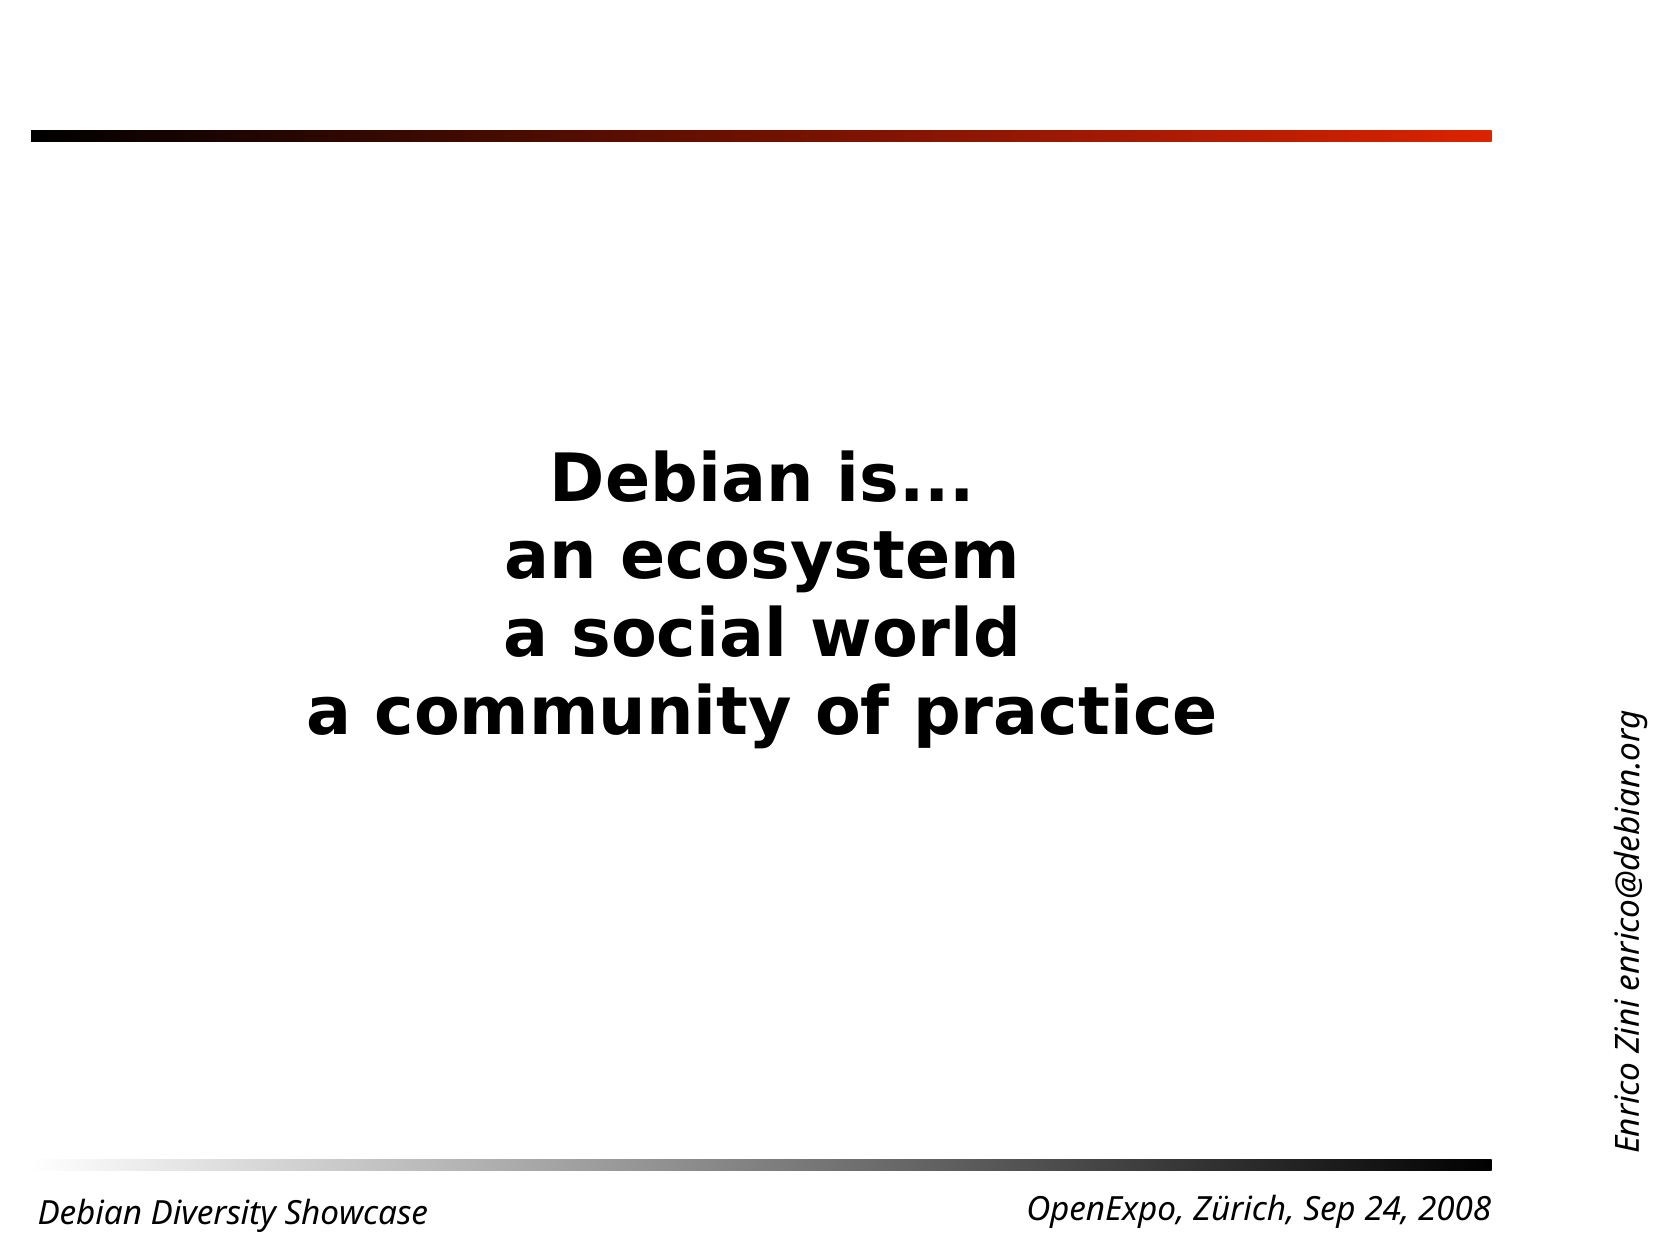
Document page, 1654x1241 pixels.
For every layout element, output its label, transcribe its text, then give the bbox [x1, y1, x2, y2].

text_box Debian is... an ecosystem a social world a community of practice [30, 439, 1495, 829]
